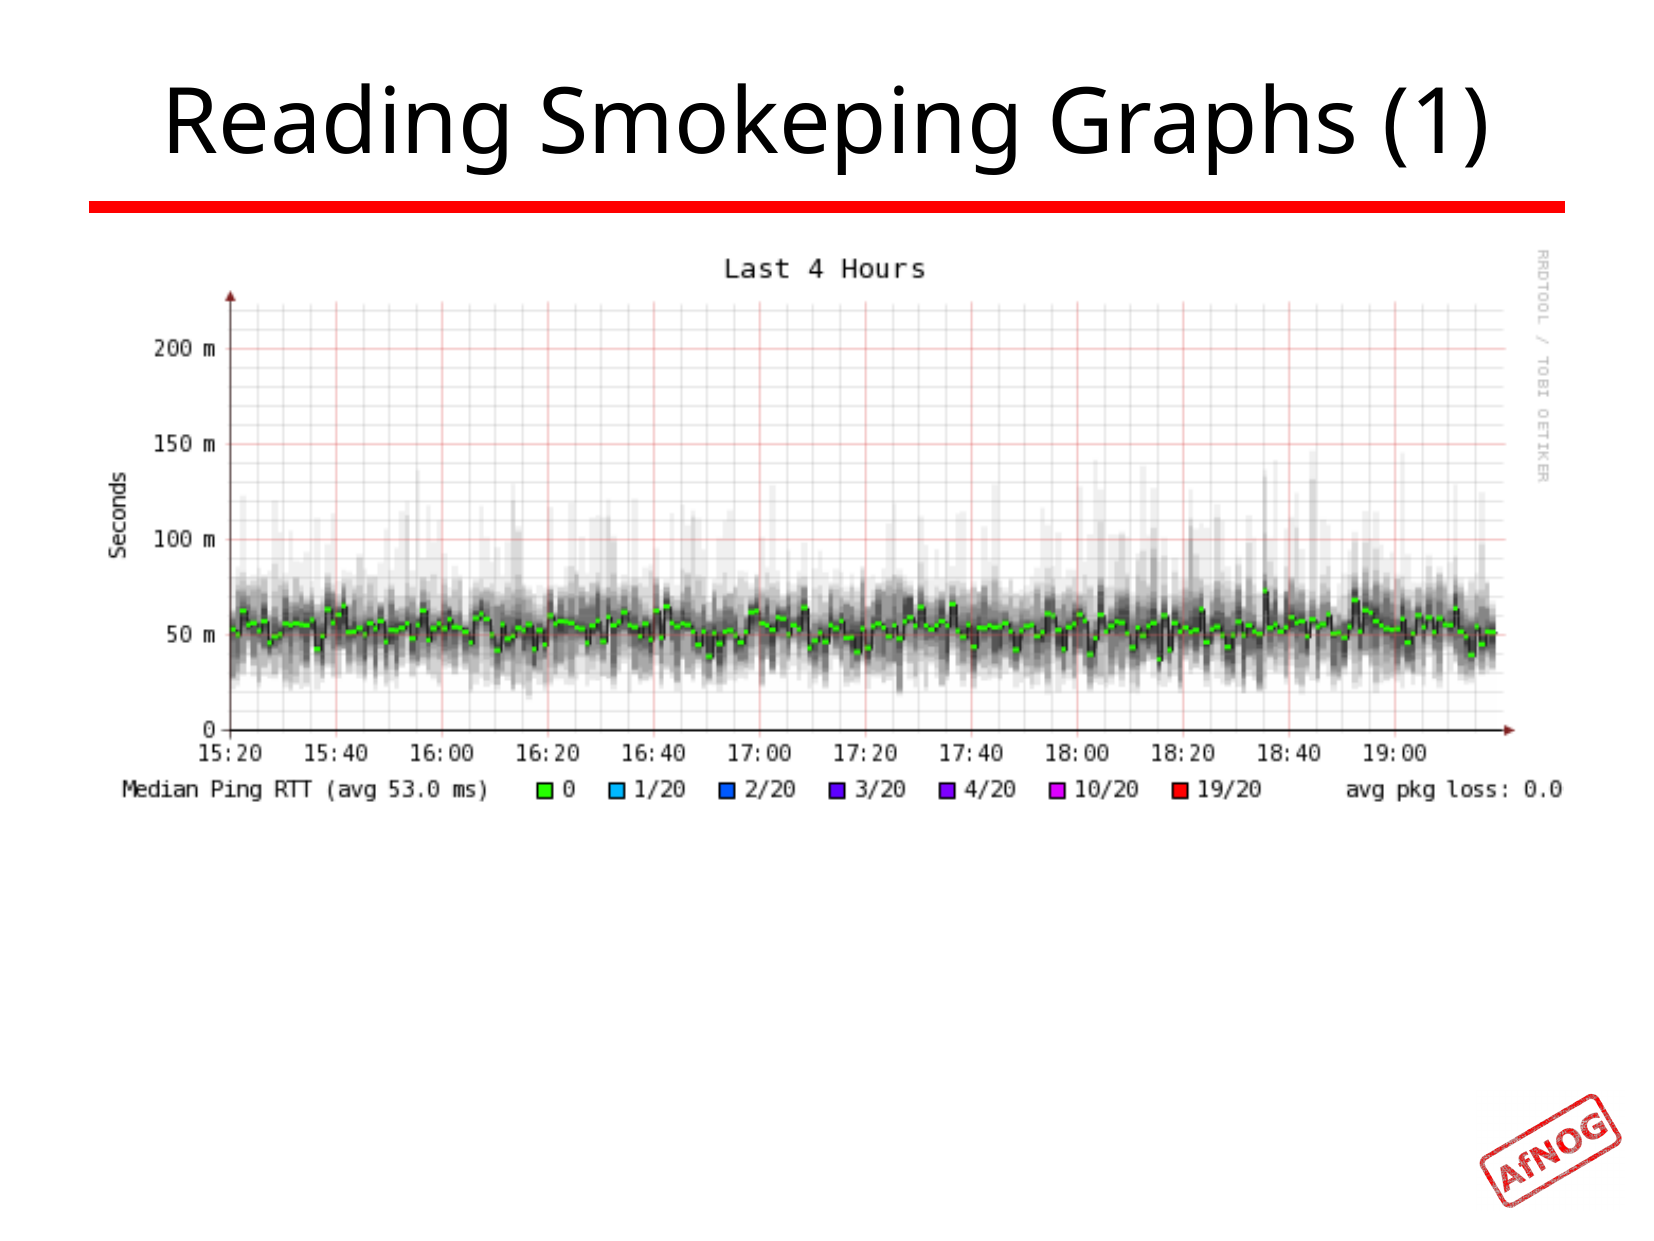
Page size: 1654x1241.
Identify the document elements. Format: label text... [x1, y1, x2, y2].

chart [82, 236, 1571, 1123]
picture [1476, 1090, 1625, 1211]
picture [88, 236, 1564, 857]
title Reading Smokeping Graphs (1) [88, 29, 1565, 207]
